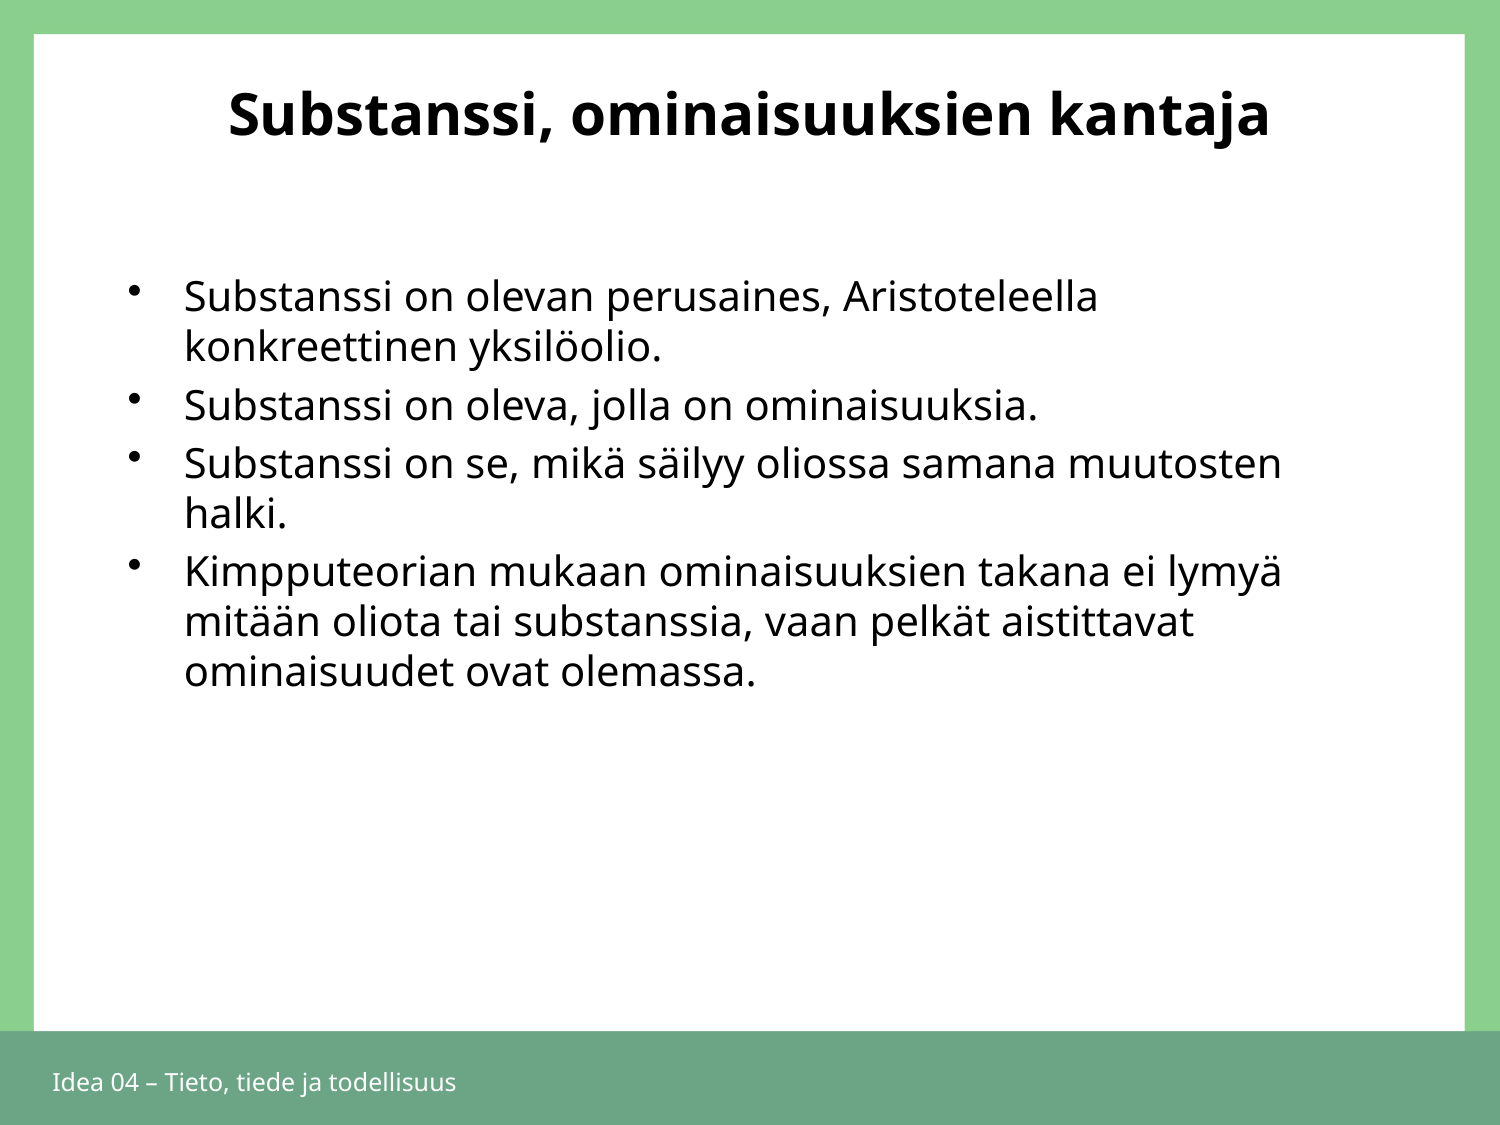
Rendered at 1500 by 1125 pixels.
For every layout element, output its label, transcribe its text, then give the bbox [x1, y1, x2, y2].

title Substanssi, ominaisuuksien kantaja [112, 37, 1388, 188]
list Substanssi on olevan perusaines, Aristoteleella konkreettinen yksilöolio. Substanssi on oleva, jolla on ominaisuuksia. Substanssi on se, mikä säilyy oliossa samana muutosten halki. Kimpputeorian mukaan ominaisuuksien takana ei lymyä mitään oliota tai substanssia, vaan pelkät aistittavat ominaisuudet ovat olemassa. [112, 262, 1388, 1000]
picture [0, 0, 1500, 1125]
